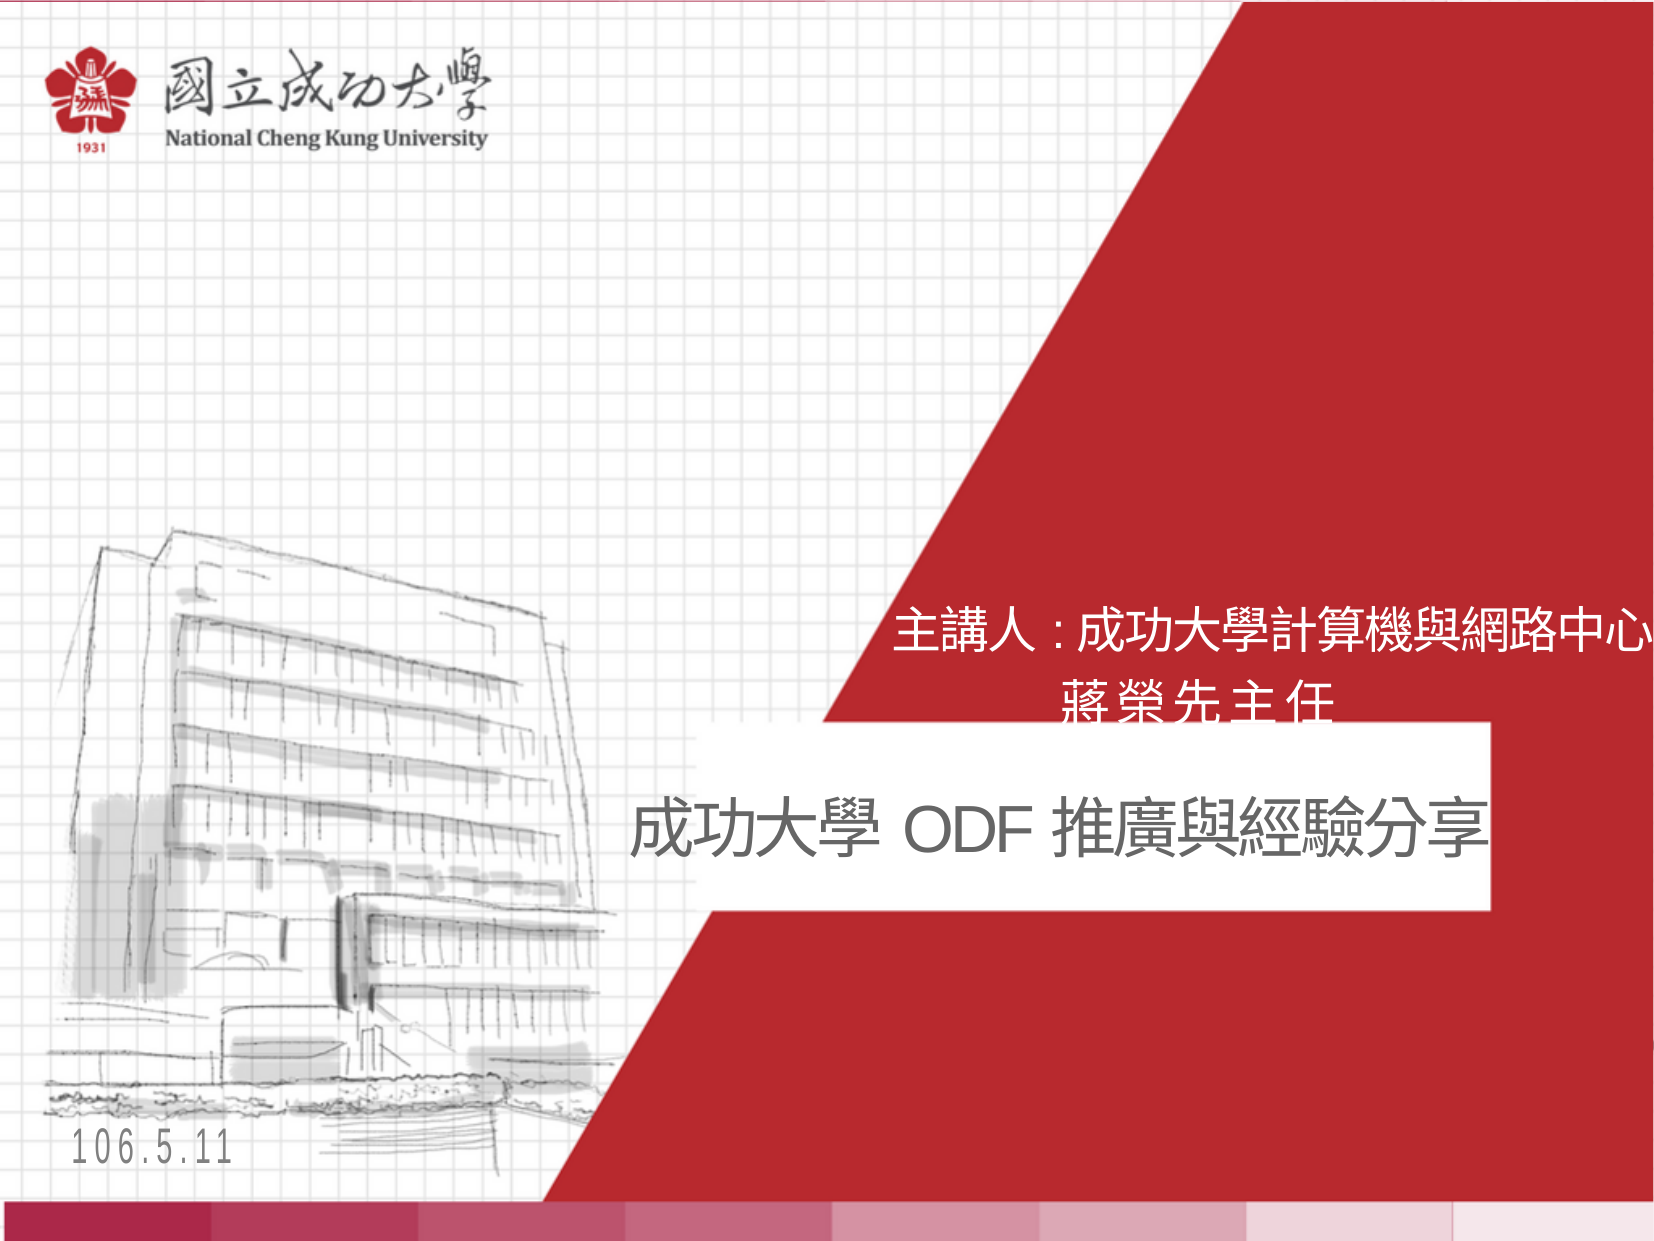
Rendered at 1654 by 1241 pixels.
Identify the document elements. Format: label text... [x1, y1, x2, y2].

text_box 成功大學ODF推廣與經驗分享 [614, 767, 1560, 914]
picture [0, 0, 1654, 1241]
text_box 106.5.11 [56, 1110, 249, 1182]
text_box 主講人:成功大學計算機與網路中心 蔣榮先主任 [876, 583, 1654, 725]
